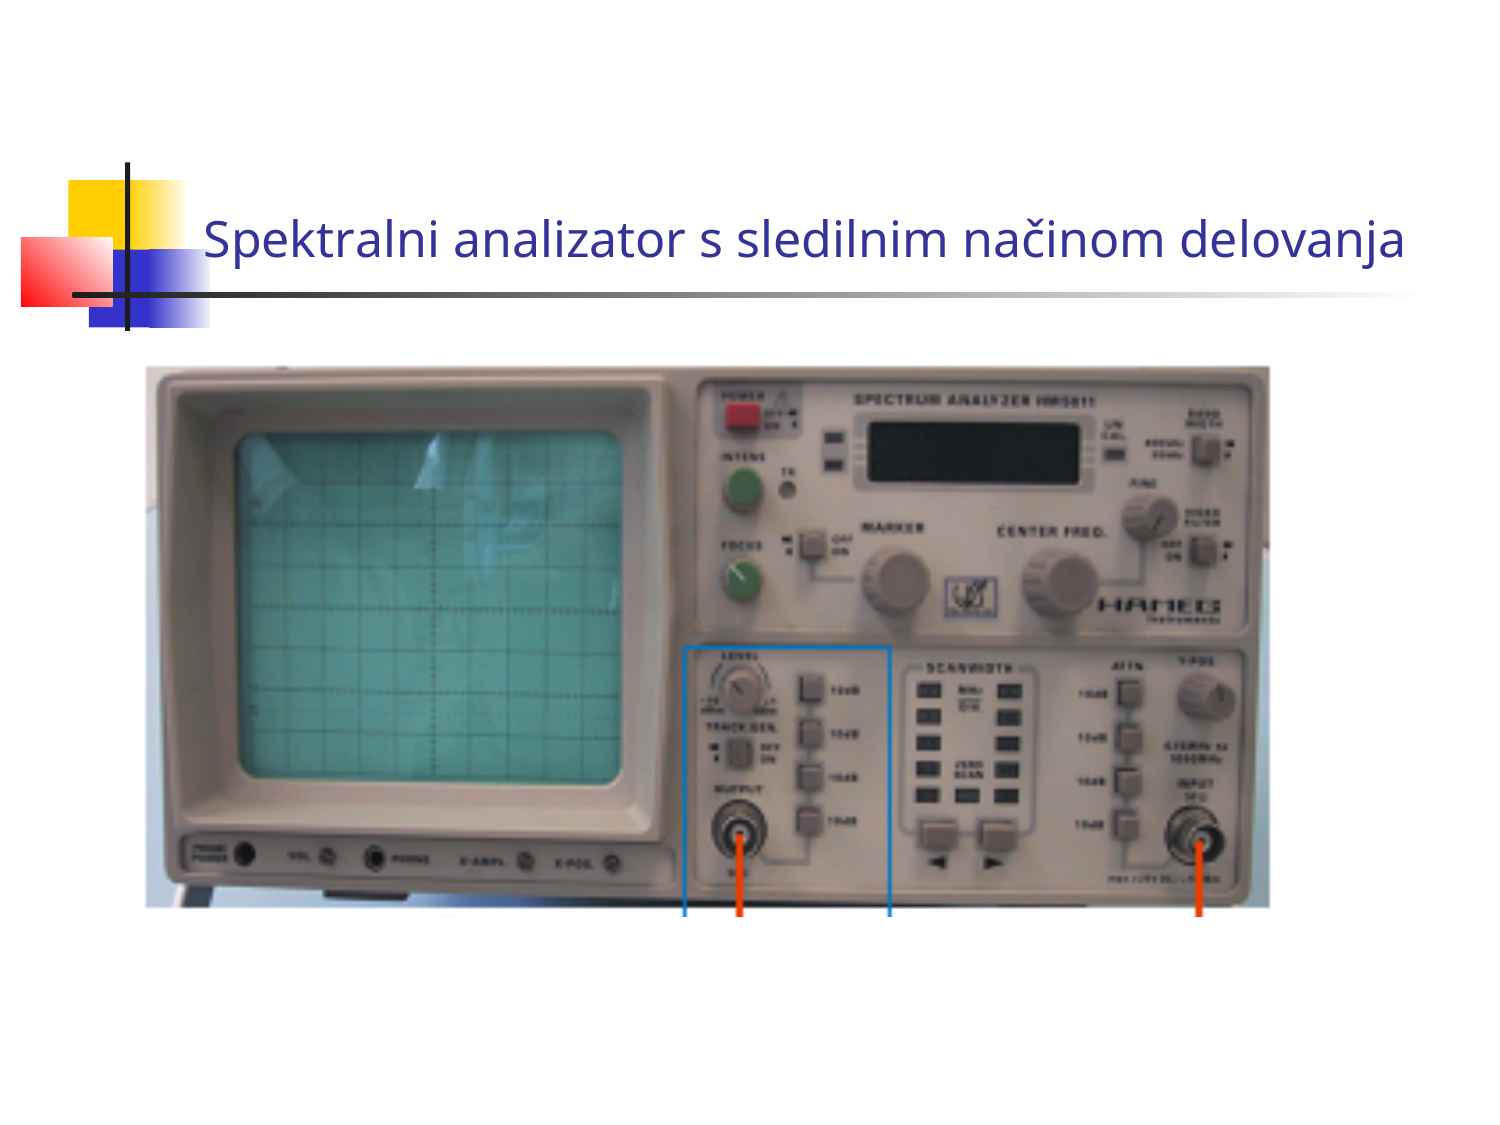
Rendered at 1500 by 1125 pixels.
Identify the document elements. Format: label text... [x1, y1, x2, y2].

picture [112, 331, 1282, 917]
title Spektralni analizator s sledilnim načinom delovanja [188, 35, 1468, 276]
